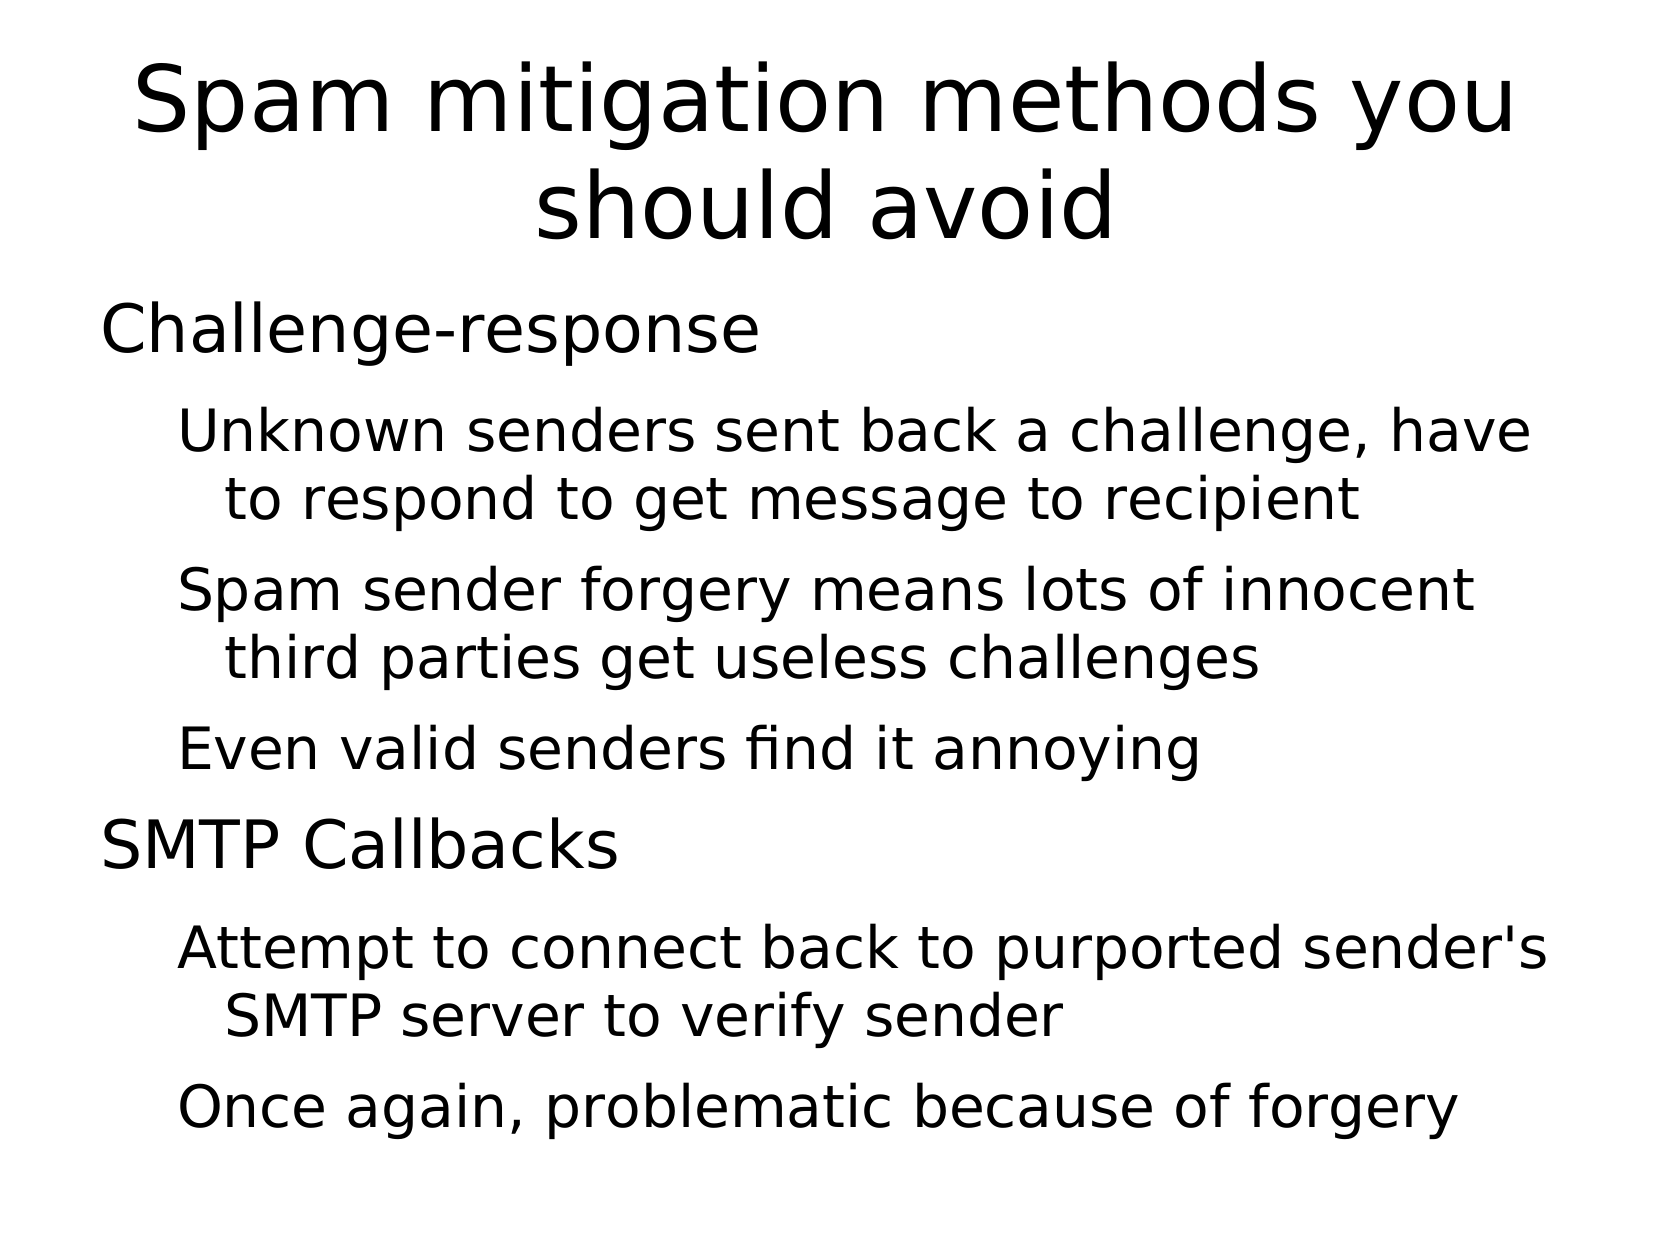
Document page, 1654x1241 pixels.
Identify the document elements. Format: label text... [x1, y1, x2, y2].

title Spam mitigation methods you should avoid [82, 45, 1571, 261]
list Challenge-response Unknown senders sent back a challenge, have to respond to get message to recipient Spam sender forgery means lots of innocent third parties get useless challenges Even valid senders find it annoying SMTP Callbacks Attempt to connect back to purported sender's SMTP server to verify sender Once again, problematic because of forgery [82, 290, 1571, 1142]
